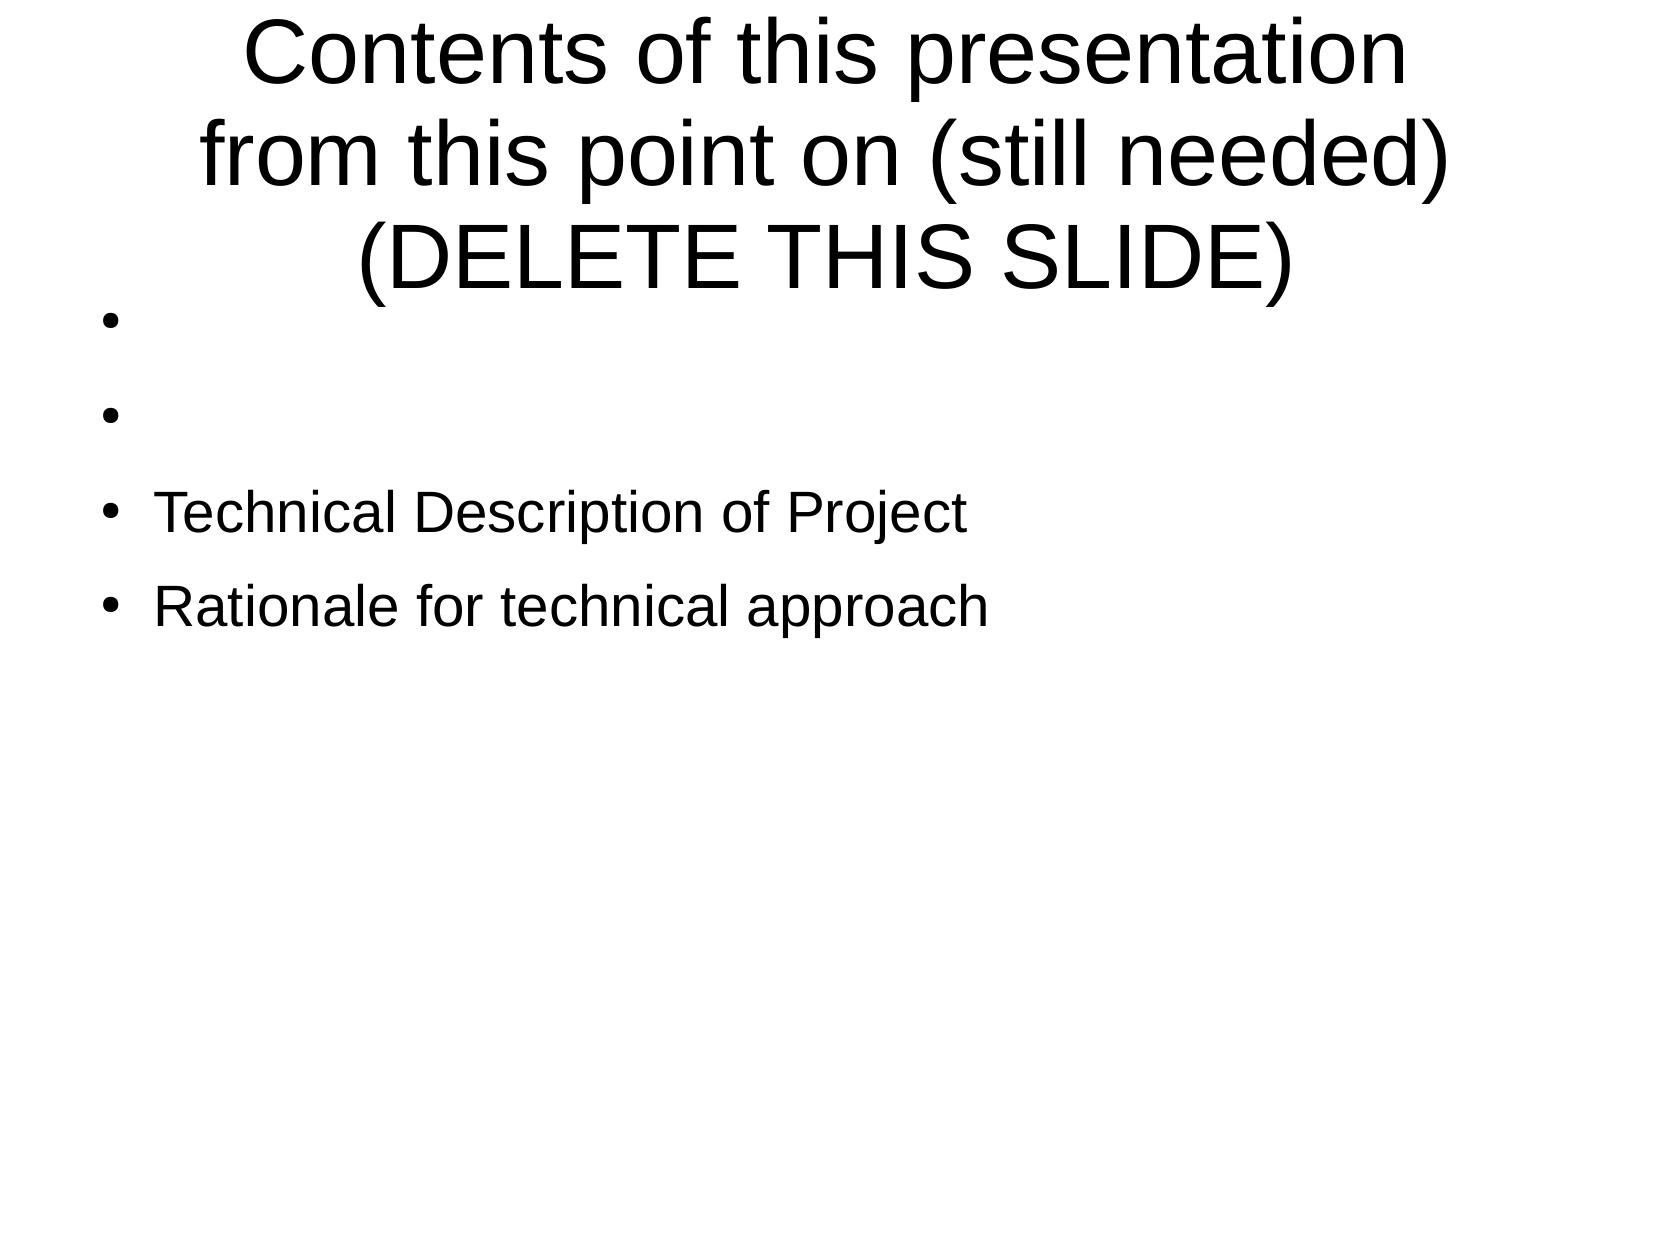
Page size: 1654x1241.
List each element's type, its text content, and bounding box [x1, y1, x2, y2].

list Technical Description of Project Rationale for technical approach [82, 290, 1571, 1094]
title Contents of this presentation from this point on (still needed) (DELETE THIS SLIDE) [82, 0, 1571, 290]
